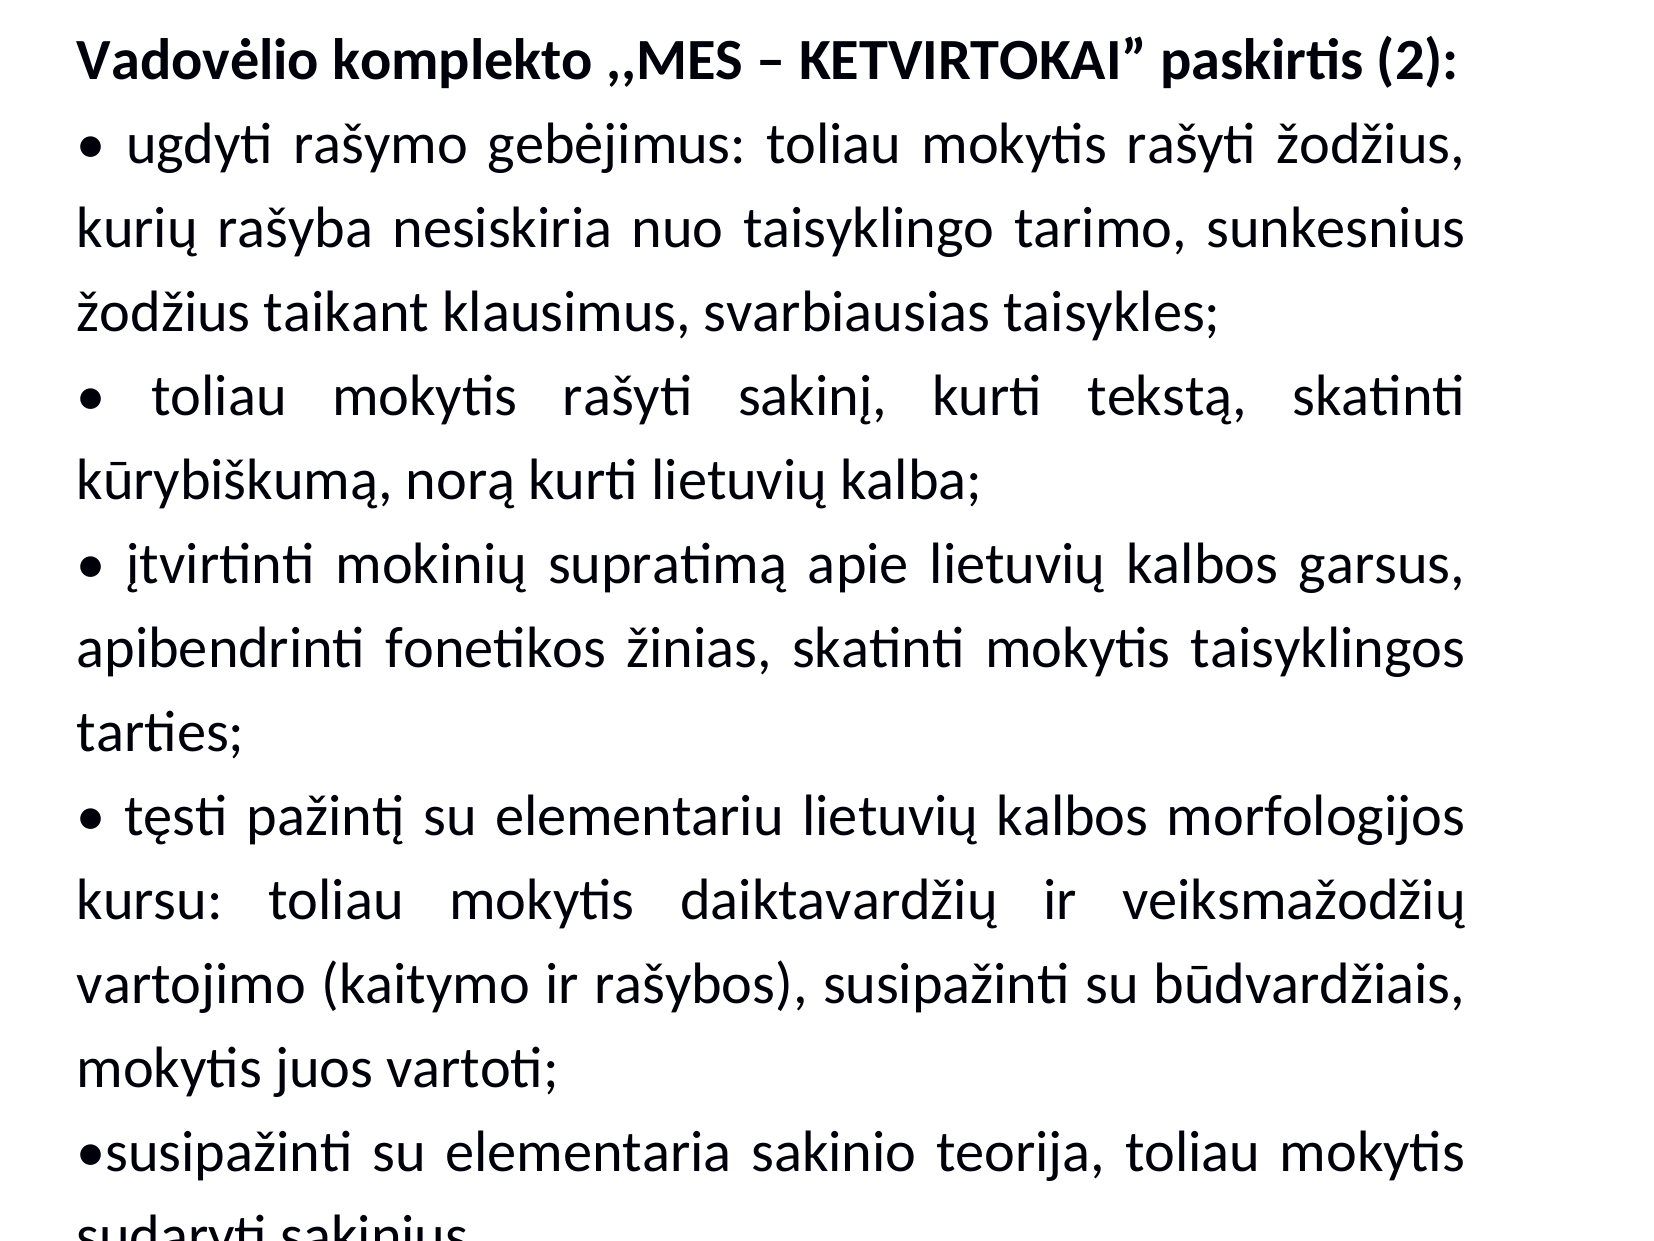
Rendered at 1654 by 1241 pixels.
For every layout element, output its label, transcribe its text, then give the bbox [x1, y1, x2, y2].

text_box Vadovėlio komplekto ,,MES – KETVIRTOKAI” paskirtis (2): • ugdyti rašymo gebėjimus: toliau mokytis rašyti žodžius, kurių rašyba nesiskiria nuo taisyklingo tarimo, sunkesnius žodžius taikant klausimus, svarbiausias taisykles; • toliau mokytis rašyti sakinį, kurti tekstą, skatinti kūrybiškumą, norą kurti lietuvių kalba; • įtvirtinti mokinių supratimą apie lietuvių kalbos garsus, apibendrinti fonetikos žinias, skatinti mokytis taisyklingos tarties; • tęsti pažintį su elementariu lietuvių kalbos morfologijos kursu: toliau mokytis daiktavardžių ir veiksmažodžių vartojimo (kaitymo ir rašybos), susipažinti su būdvardžiais, mokytis juos vartoti; •susipažinti su elementaria sakinio teorija, toliau mokytis sudaryti sakinius. [62, 0, 1528, 1241]
